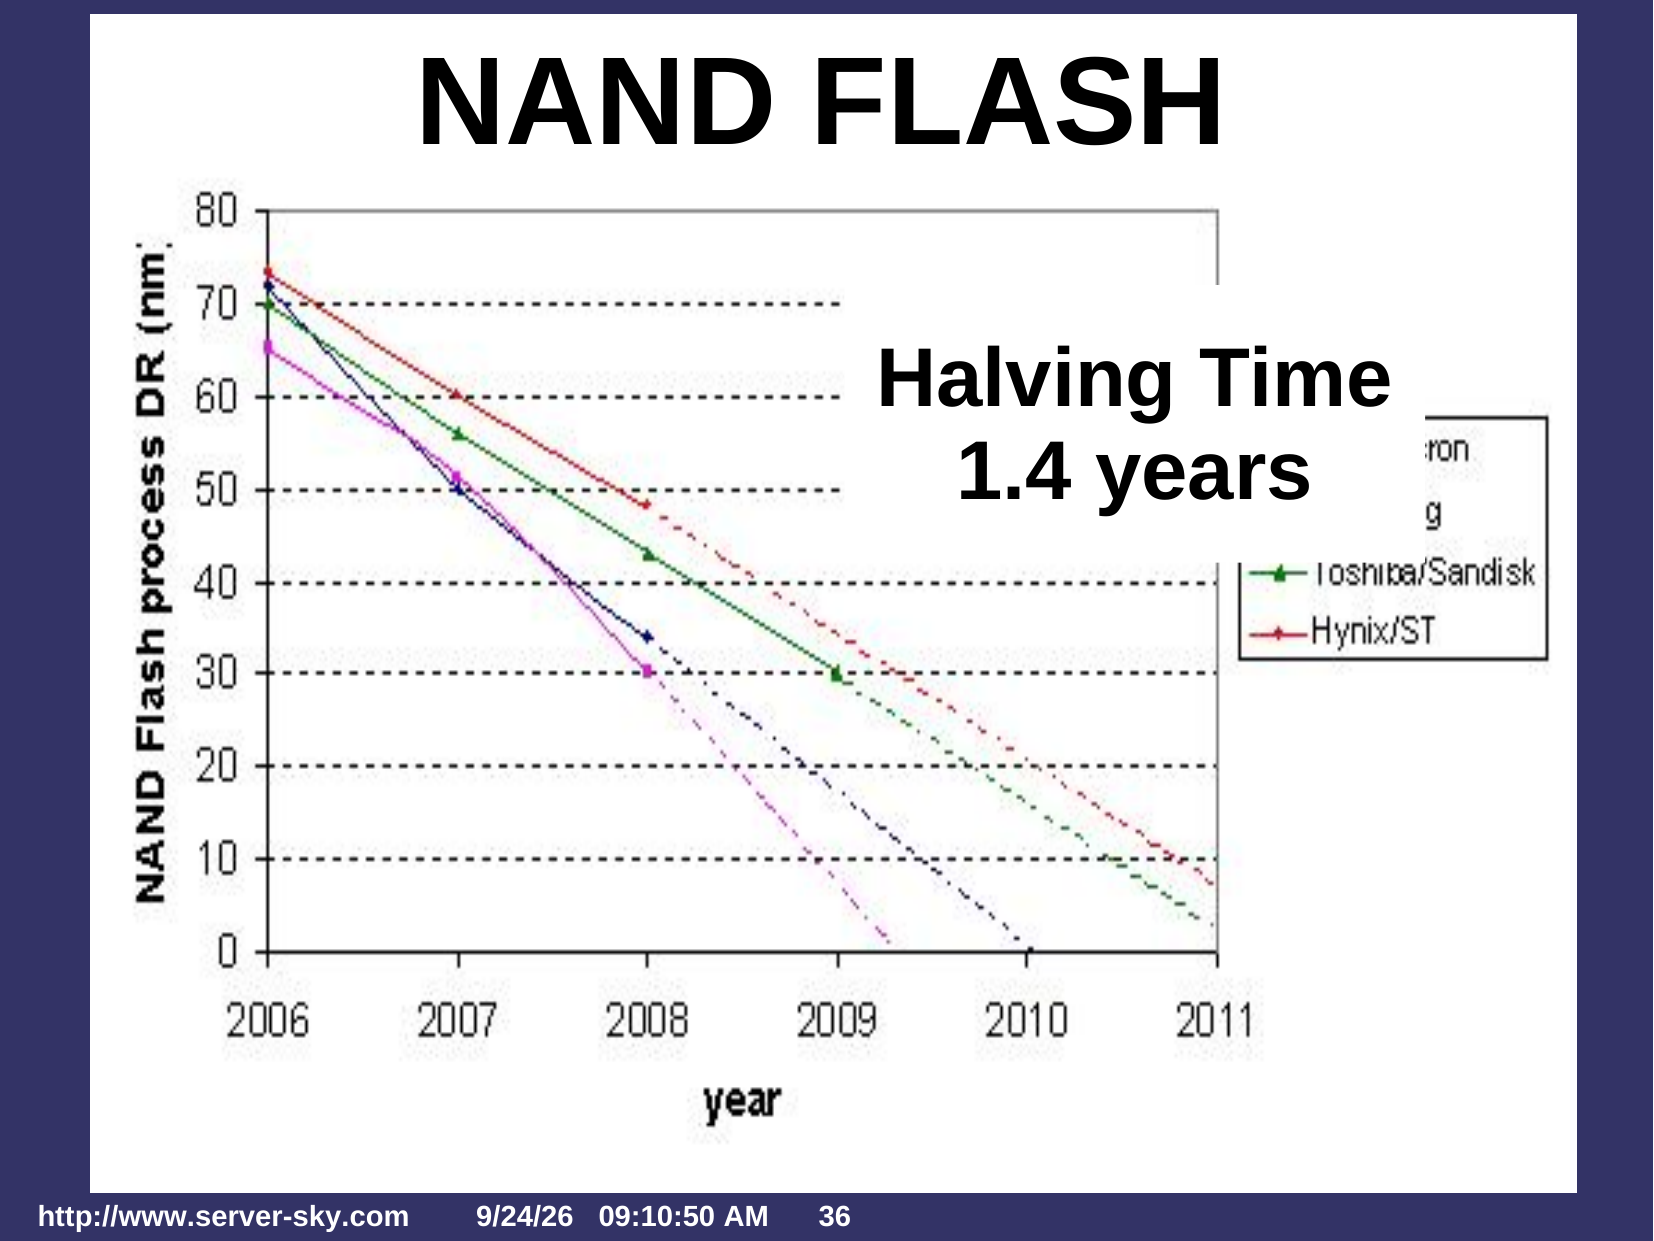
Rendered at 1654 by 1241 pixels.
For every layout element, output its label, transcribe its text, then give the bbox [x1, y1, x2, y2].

picture [90, 14, 1577, 1193]
text_box Halving Time 1.4 years [844, 285, 1426, 563]
text_box NAND FLASH [255, 15, 1388, 188]
